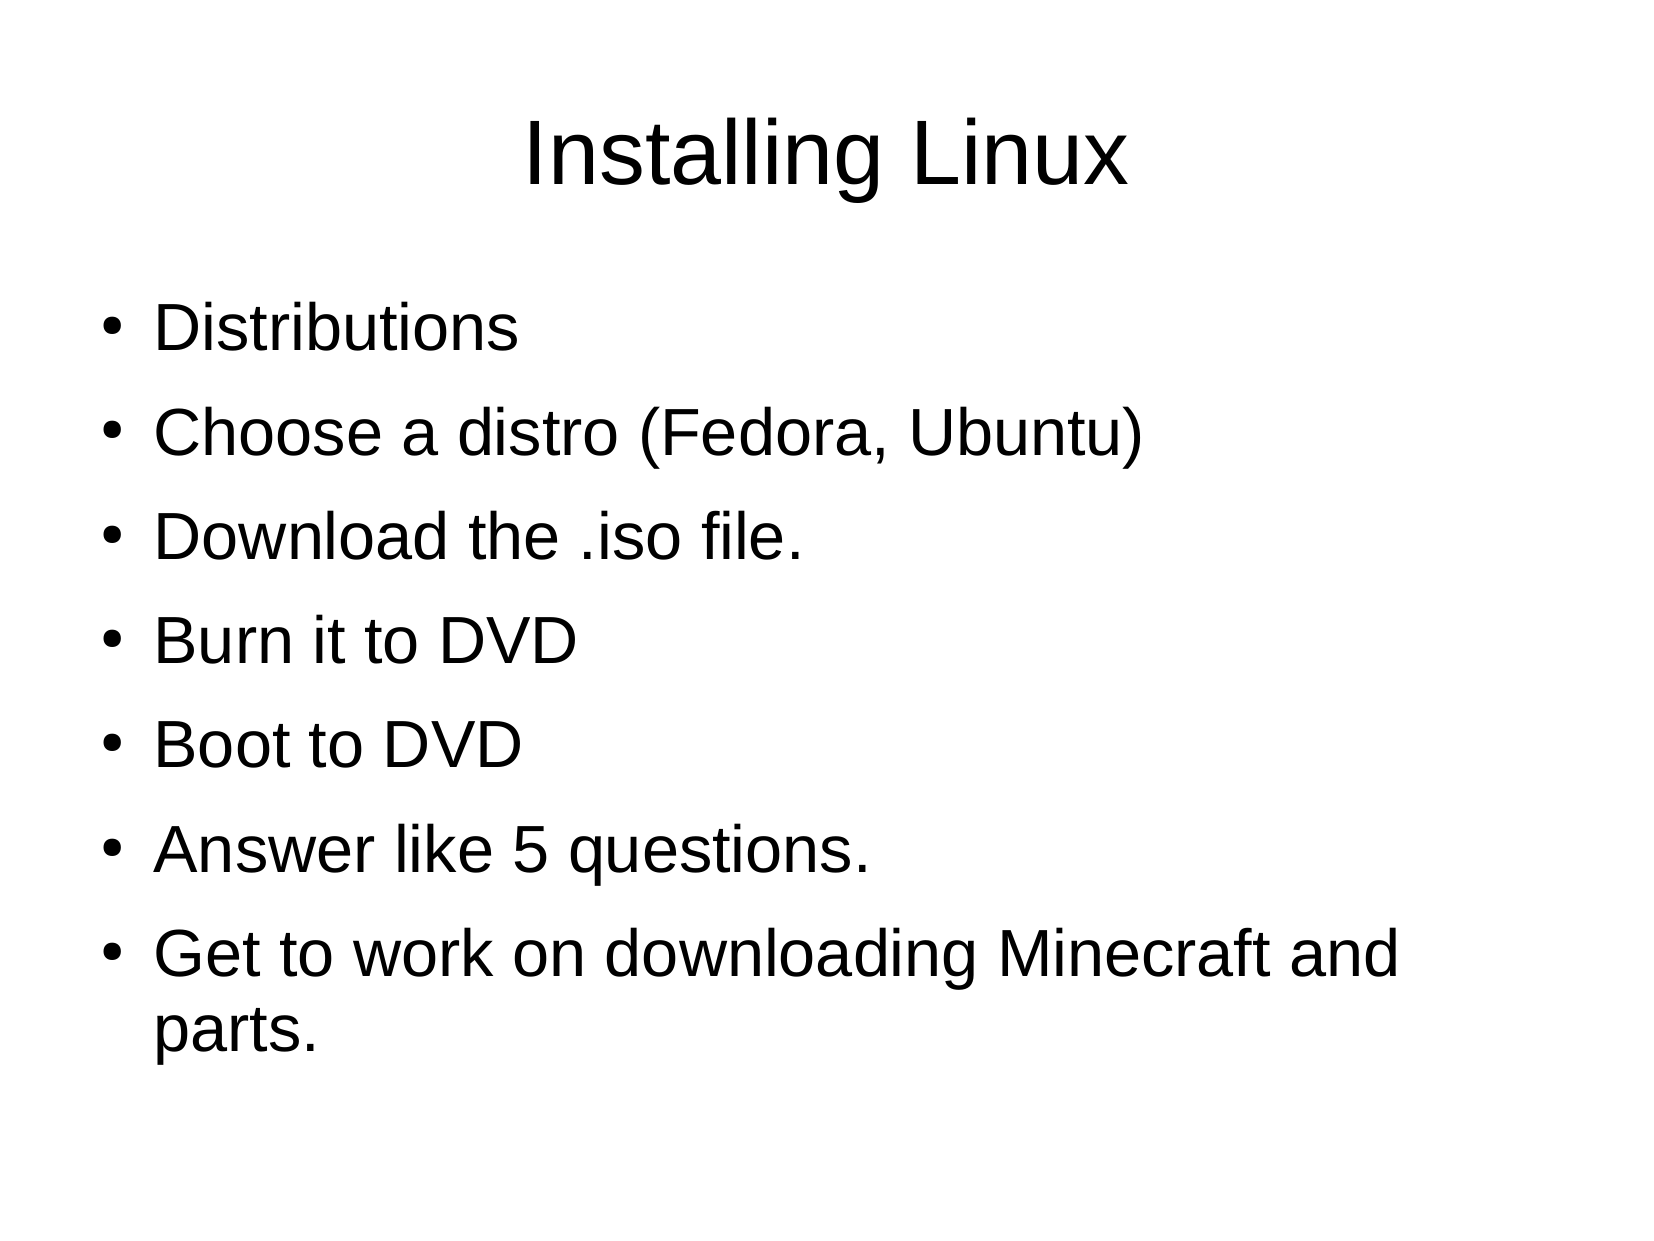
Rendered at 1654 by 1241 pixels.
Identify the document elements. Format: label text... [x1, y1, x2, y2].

list Distributions Choose a distro (Fedora, Ubuntu) Download the .iso file. Burn it to DVD Boot to DVD Answer like 5 questions. Get to work on downloading Minecraft and parts. [82, 290, 1571, 1010]
title Installing Linux [82, 49, 1571, 257]
